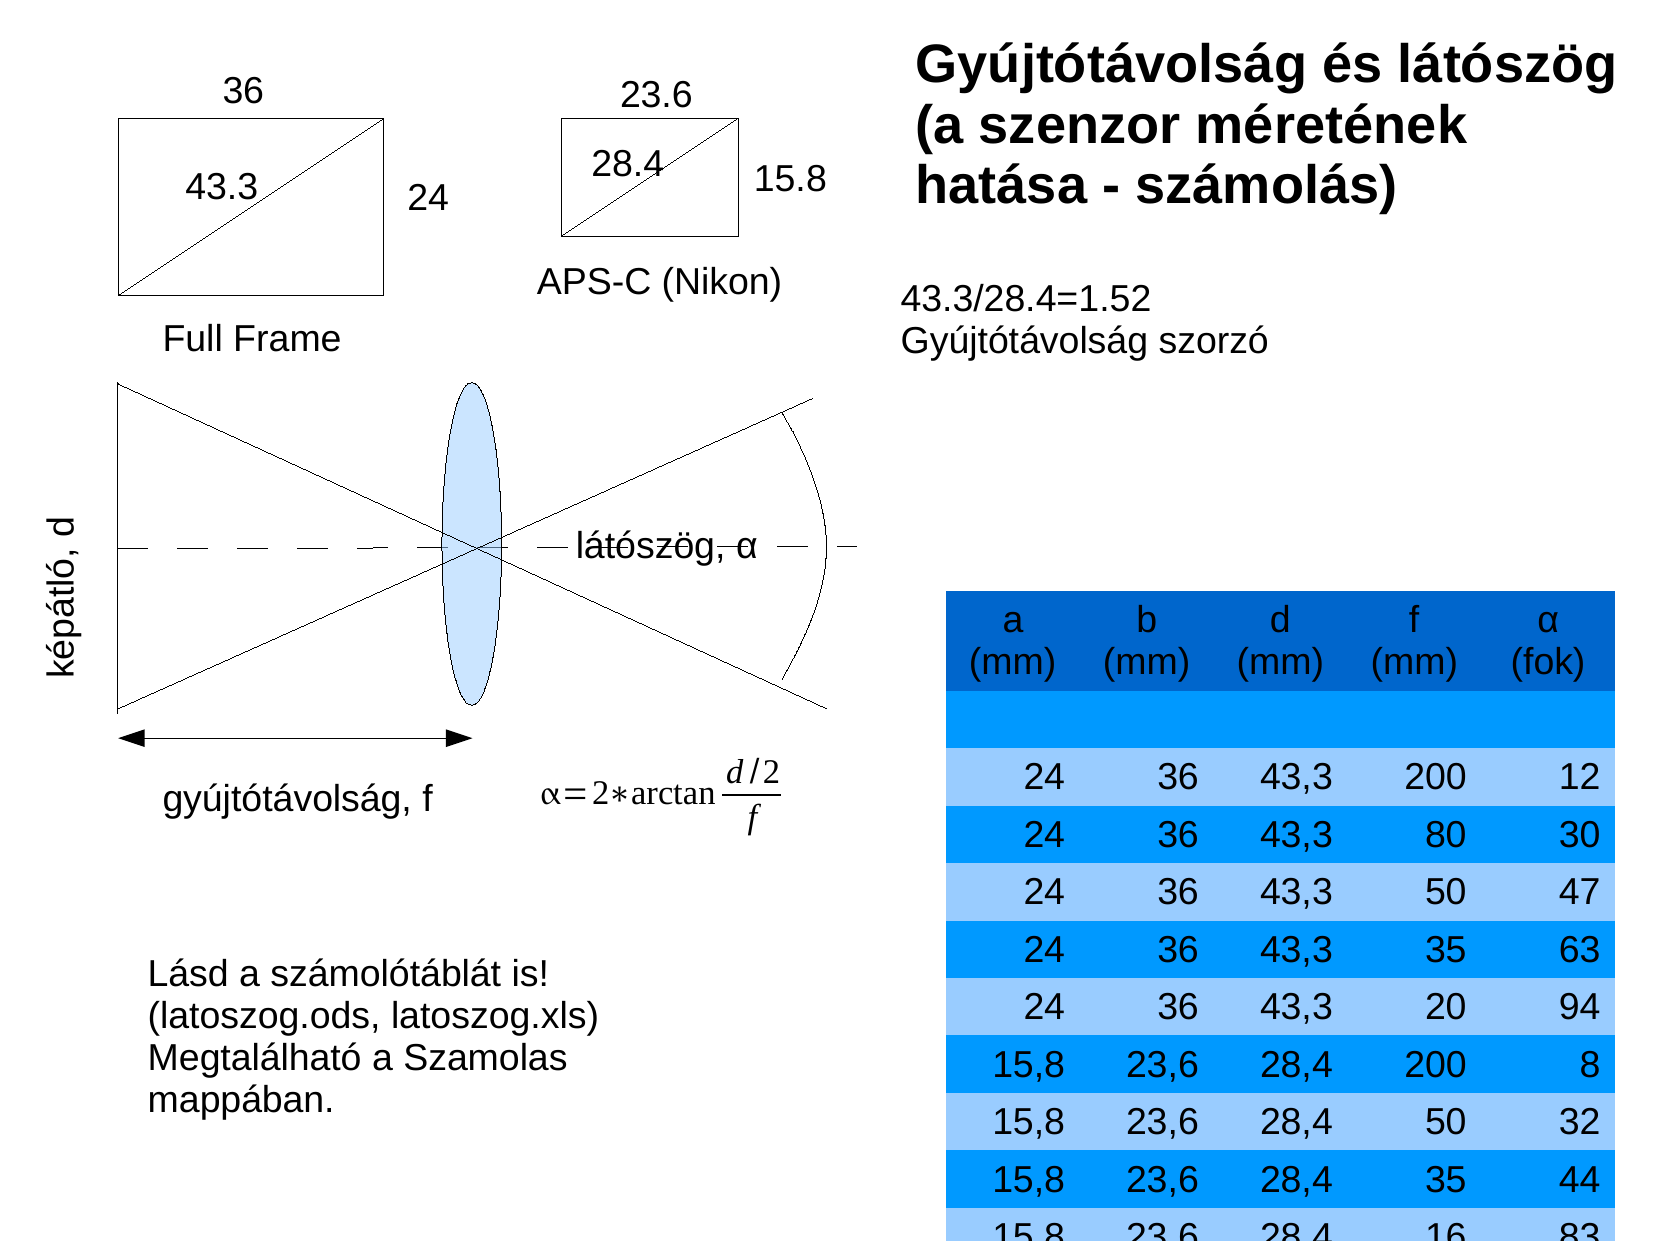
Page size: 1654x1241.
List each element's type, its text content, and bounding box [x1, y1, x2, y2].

table_cell 24 [946, 806, 1080, 863]
table_cell 12 [1481, 748, 1615, 806]
text_box Lásd a számolótáblát is! (latoszog.ods, latoszog.xls) Megtalálható a Szamolas mappában. [132, 944, 614, 1128]
text_box 15.8 [739, 149, 842, 207]
table_cell 24 [946, 863, 1080, 921]
table_cell [1481, 691, 1615, 748]
table_cell 200 [1347, 748, 1481, 806]
table_cell 63 [1481, 921, 1615, 978]
table_cell 200 [1347, 1035, 1481, 1093]
table_cell 28,4 [1214, 1208, 1347, 1241]
text_box 43.3/28.4=1.52 Gyújtótávolság szorzó [885, 270, 1284, 370]
text_box 36 [207, 61, 279, 119]
table_header a (mm) [946, 591, 1080, 691]
table_cell 23,6 [1080, 1150, 1214, 1208]
table_cell 36 [1080, 978, 1214, 1035]
table_cell 50 [1347, 863, 1481, 921]
table_cell 30 [1481, 806, 1615, 863]
text_box 43.3 [170, 158, 274, 216]
table_cell 83 [1564, 1225, 1573, 1234]
table_cell 36 [1080, 863, 1214, 921]
table_cell 28,4 [1286, 1225, 1295, 1234]
table_cell 15,8 [946, 1093, 1080, 1150]
table_cell 43,3 [1214, 863, 1347, 921]
table_cell 94 [1481, 978, 1615, 1035]
table_cell [1347, 691, 1481, 748]
table_cell 23,6 [1080, 1208, 1214, 1241]
table_cell 8 [1481, 1035, 1615, 1093]
chart [531, 752, 792, 837]
table_cell 28,4 [1214, 1150, 1347, 1208]
text_box 24 [392, 168, 464, 226]
table_cell 23,6 [1080, 1093, 1214, 1150]
table_cell 36 [1080, 748, 1214, 806]
table_cell 20 [1347, 978, 1481, 1035]
table_cell 15,8 [1050, 1225, 1059, 1234]
table_cell 43,3 [1214, 806, 1347, 863]
table_cell 28,4 [1214, 1093, 1347, 1150]
table_cell 83 [1481, 1208, 1615, 1241]
table_cell 15,8 [946, 1150, 1080, 1208]
table_cell 24 [946, 978, 1080, 1035]
text_box [441, 382, 502, 706]
table_header d (mm) [1214, 591, 1347, 691]
table_cell 15,8 [946, 1035, 1080, 1093]
table_header α (fok) [1481, 591, 1615, 691]
table_cell 28,4 [1316, 1228, 1325, 1241]
table_cell 35 [1347, 1150, 1481, 1208]
table_cell [1214, 691, 1347, 748]
table_cell 44 [1481, 1150, 1615, 1208]
table_cell 43,3 [1214, 978, 1347, 1035]
table_cell 80 [1347, 806, 1481, 863]
text_box Full Frame [147, 310, 357, 367]
table_cell 36 [1080, 921, 1214, 978]
text_box APS-C (Nikon) [522, 253, 798, 311]
text_box 23.6 [605, 66, 708, 124]
table_cell 28,4 [1214, 1035, 1347, 1093]
table_cell 35 [1347, 921, 1481, 978]
table_cell 15,8 [946, 1208, 1080, 1241]
table_cell 23,6 [1080, 1035, 1214, 1093]
text_box képátló, d [32, 501, 89, 694]
table_cell 47 [1481, 863, 1615, 921]
table_cell 50 [1347, 1093, 1481, 1150]
table_cell 32 [1481, 1093, 1615, 1150]
table_cell 16 [1347, 1208, 1481, 1241]
table_header f (mm) [1347, 591, 1481, 691]
table_cell [946, 691, 1080, 748]
text_box 28.4 [576, 135, 680, 192]
table_cell 43,3 [1214, 748, 1347, 806]
table_header b (mm) [1080, 591, 1214, 691]
table_cell 24 [946, 921, 1080, 978]
text_box Gyújtótávolság és látószög (a szenzor méretének hatása - számolás) [900, 26, 1634, 228]
text_box látószög, α [561, 516, 806, 574]
table_cell 16 [1451, 1235, 1461, 1241]
table_cell 83 [1563, 1237, 1574, 1241]
table_cell 24 [946, 748, 1080, 806]
table_cell 36 [1080, 806, 1214, 863]
table_cell [1080, 691, 1214, 748]
text_box gyújtótávolság, f [147, 769, 448, 827]
table_cell 43,3 [1214, 921, 1347, 978]
